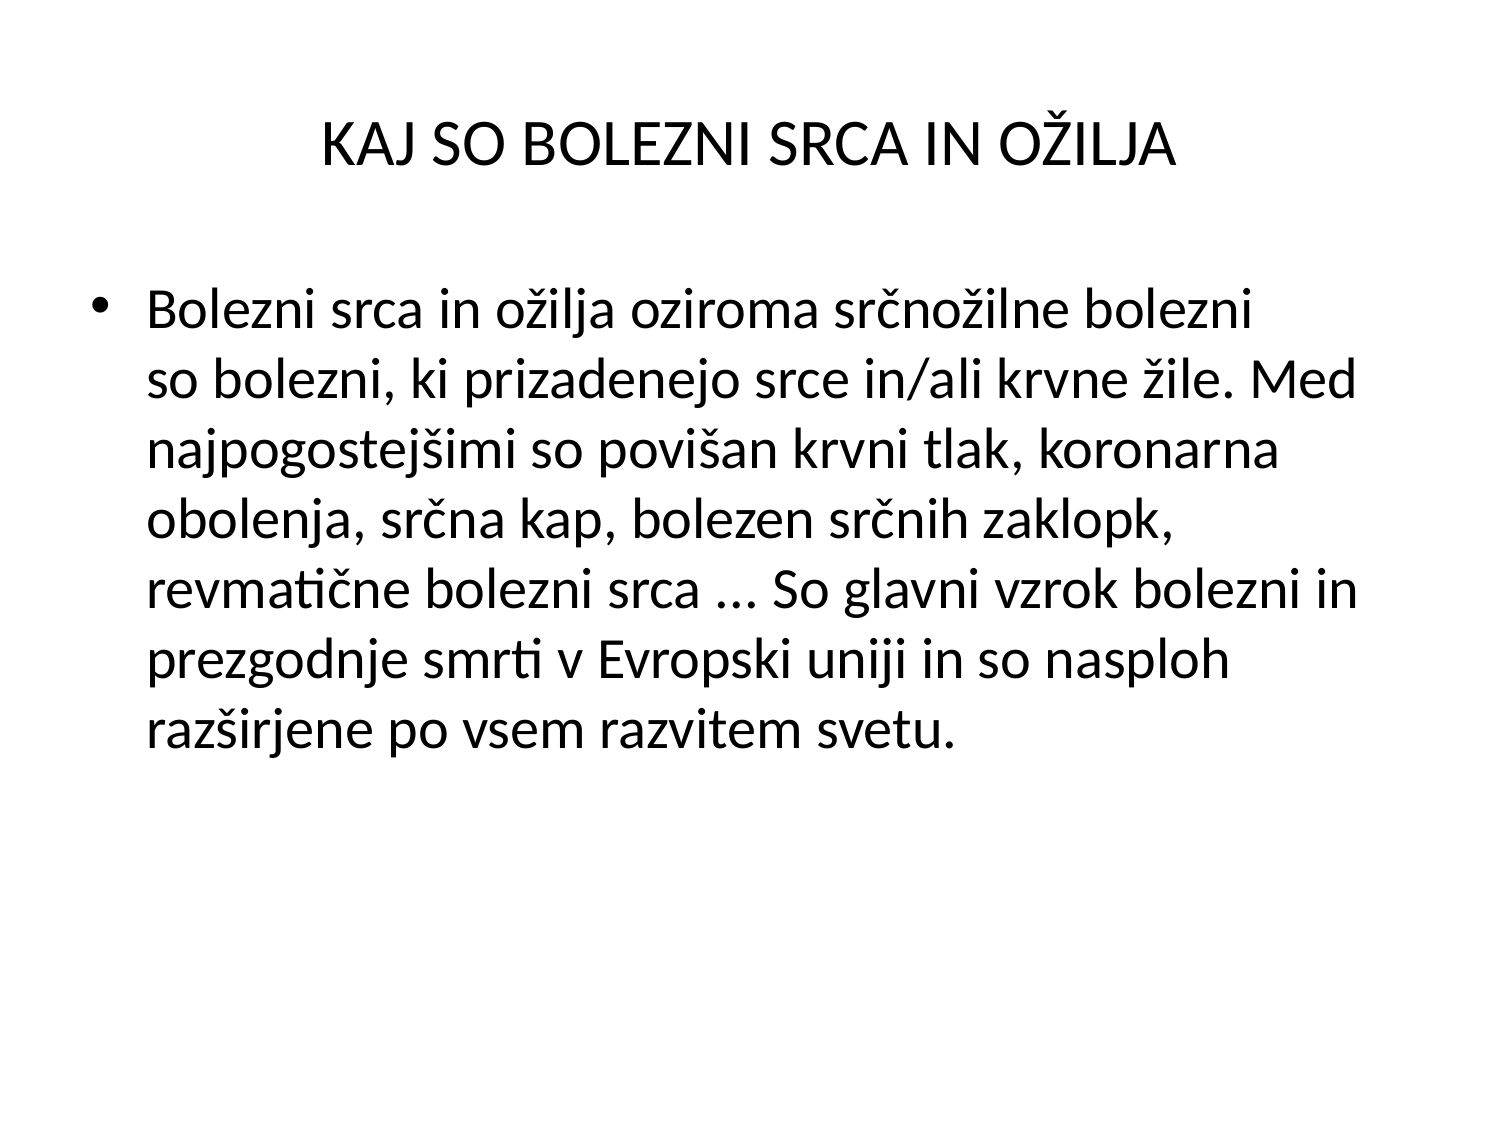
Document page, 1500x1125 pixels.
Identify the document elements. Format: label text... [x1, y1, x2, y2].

title KAJ SO BOLEZNI SRCA IN OŽILJA [75, 45, 1425, 233]
list Bolezni srca in ožilja oziroma srčnožilne bolezni so bolezni, ki prizadenejo srce in/ali krvne žile. Med najpogostejšimi so povišan krvni tlak, koronarna obolenja, srčna kap, bolezen srčnih zaklopk, revmatične bolezni srca ... So glavni vzrok bolezni in prezgodnje smrti v Evropski uniji in so nasploh razširjene po vsem razvitem svetu. [75, 262, 1425, 1005]
